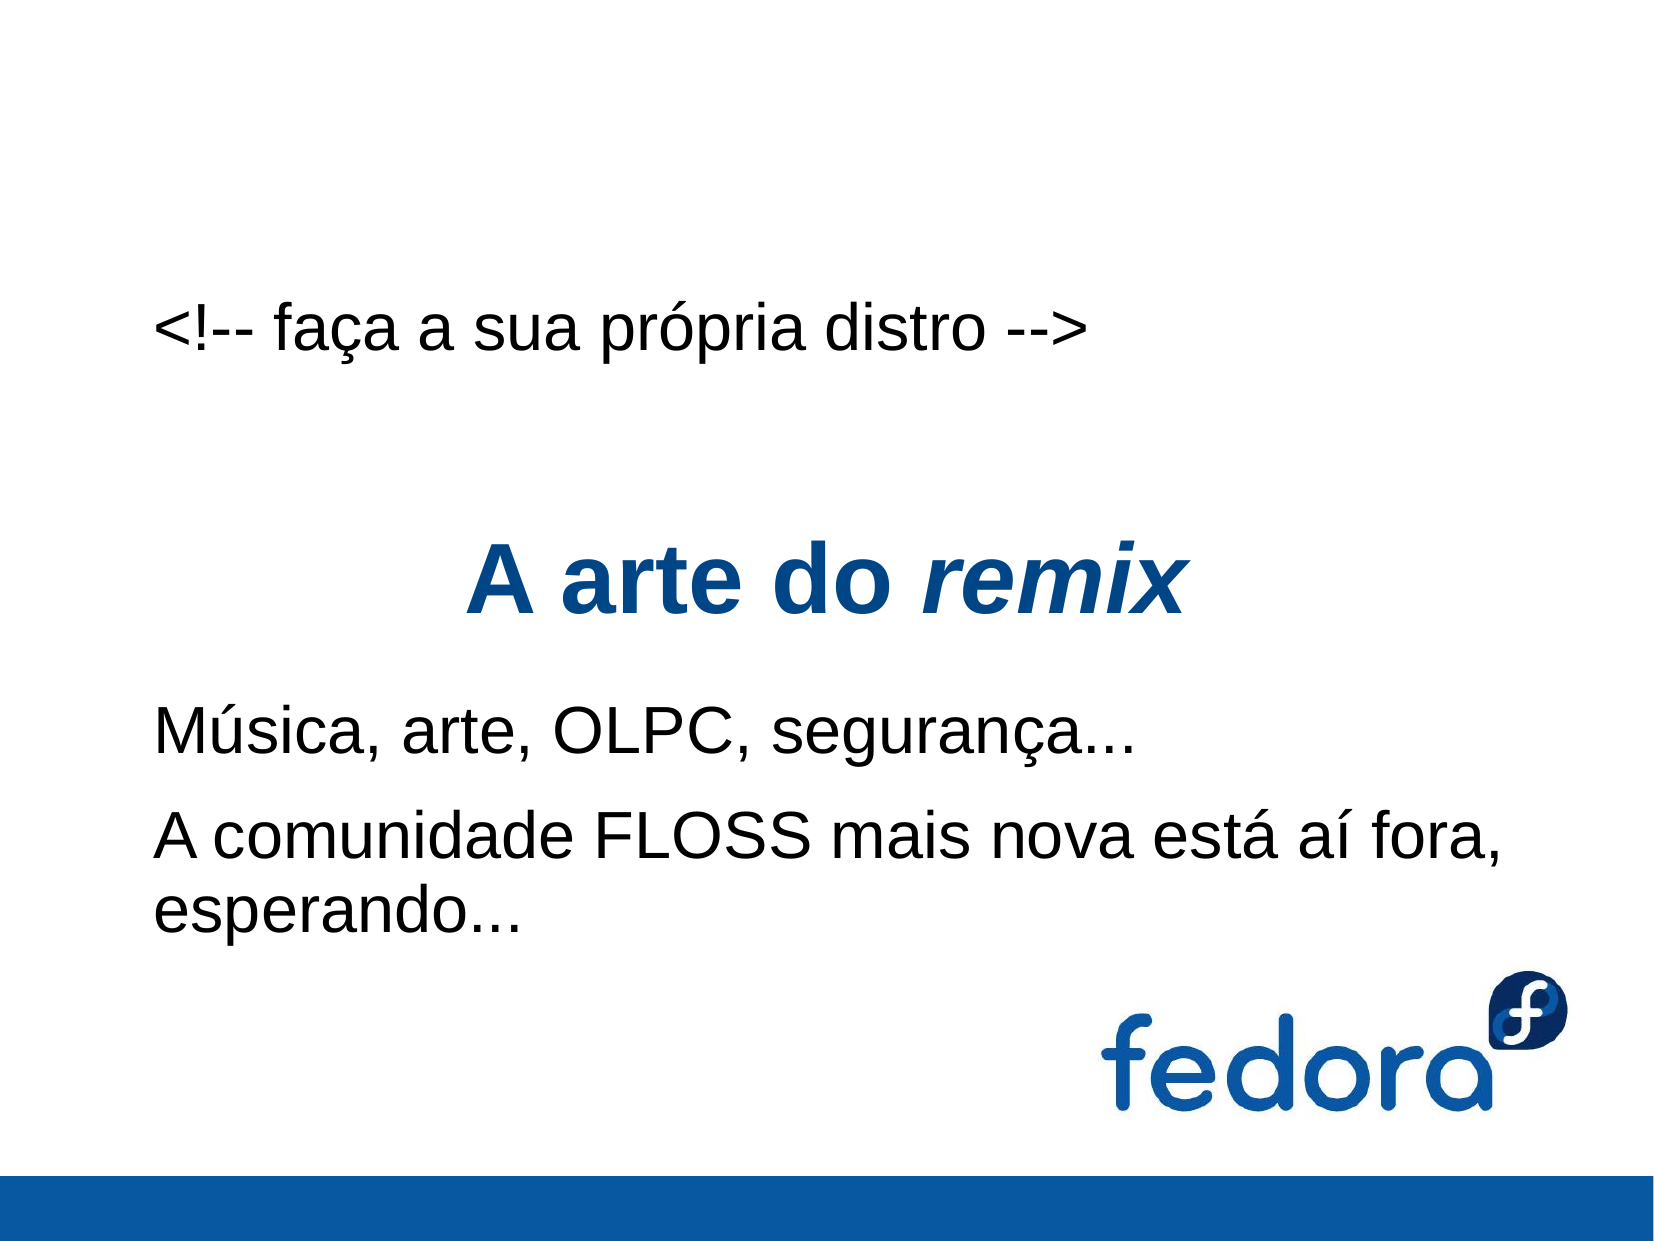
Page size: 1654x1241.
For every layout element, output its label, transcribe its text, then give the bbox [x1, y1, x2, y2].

title A arte do remix [82, 64, 1571, 1094]
picture [0, 1176, 1654, 1241]
picture [1087, 958, 1576, 1125]
